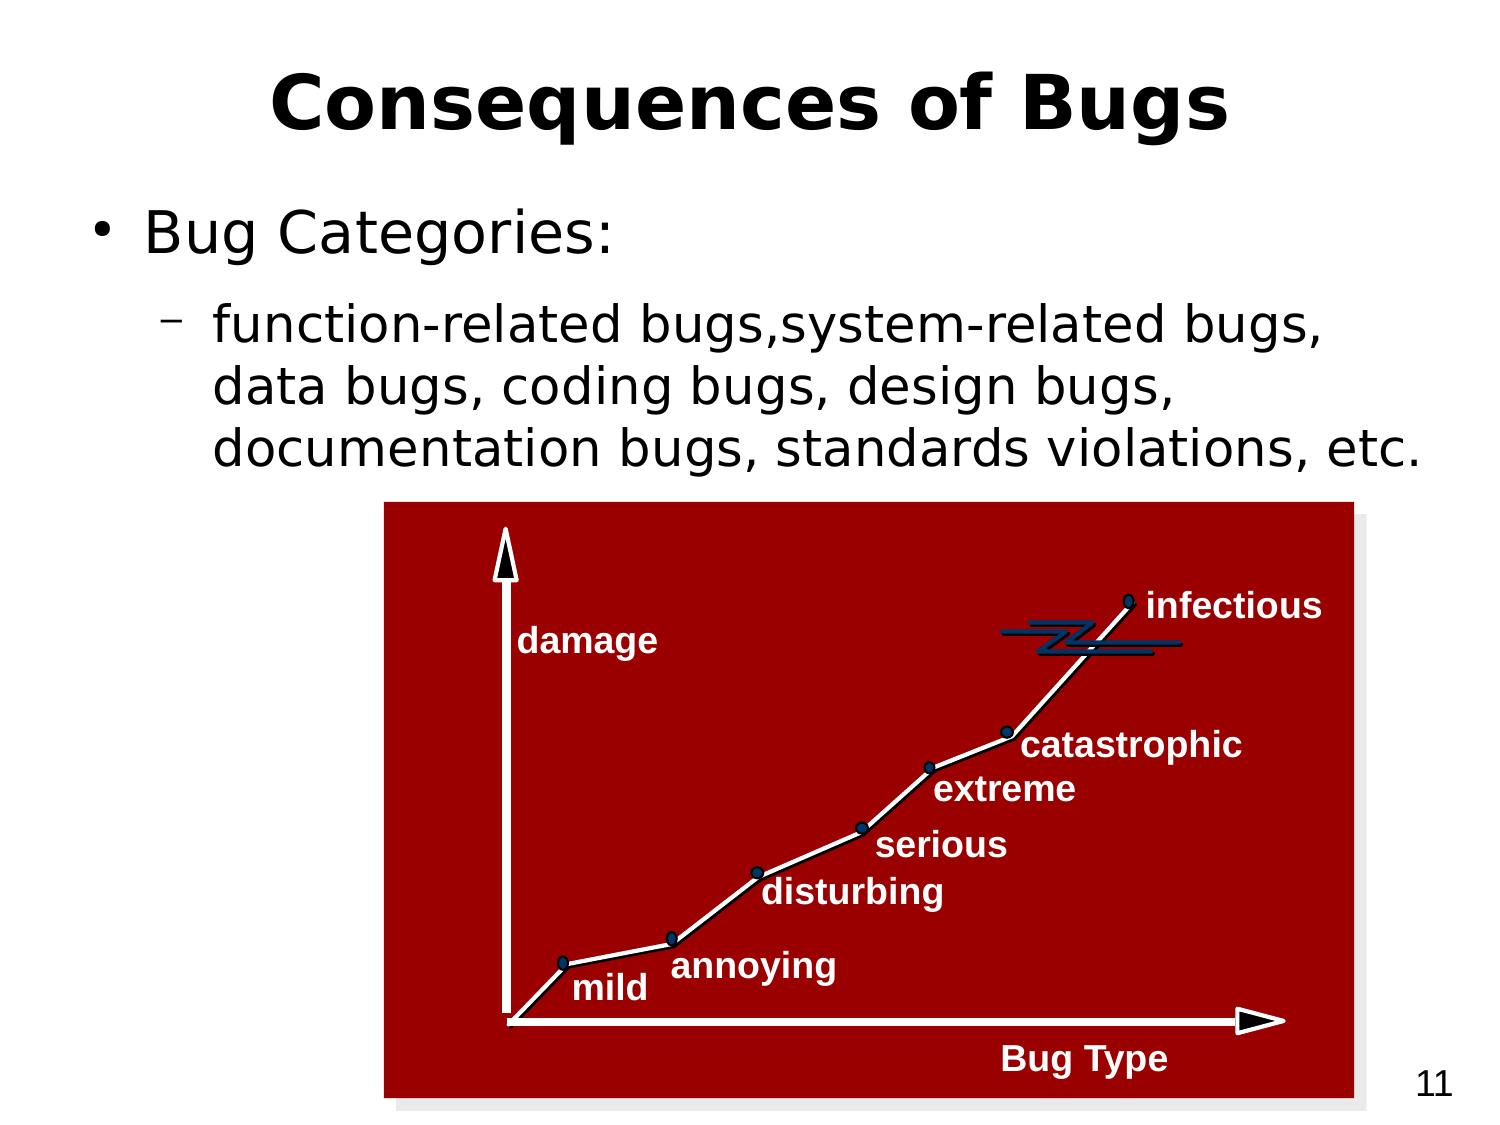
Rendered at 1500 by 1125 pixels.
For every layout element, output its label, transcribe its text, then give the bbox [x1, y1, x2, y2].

text_box Bug Type [985, 1027, 1184, 1087]
text_box serious [859, 812, 1023, 873]
text_box disturbing [746, 859, 960, 920]
text_box catastrophic [1005, 712, 1258, 772]
text_box mild [556, 955, 664, 1016]
text_box [383, 501, 1355, 1099]
text_box annoying [655, 933, 853, 993]
text_box infectious [1130, 573, 1338, 634]
list Bug Categories: function-related bugs,system-related bugs, data bugs, coding bugs, design bugs, documentation bugs, standards violations, etc. [75, 194, 1425, 496]
text_box damage [501, 609, 674, 669]
text_box extreme [918, 756, 1092, 817]
title Consequences of Bugs [75, 33, 1425, 166]
